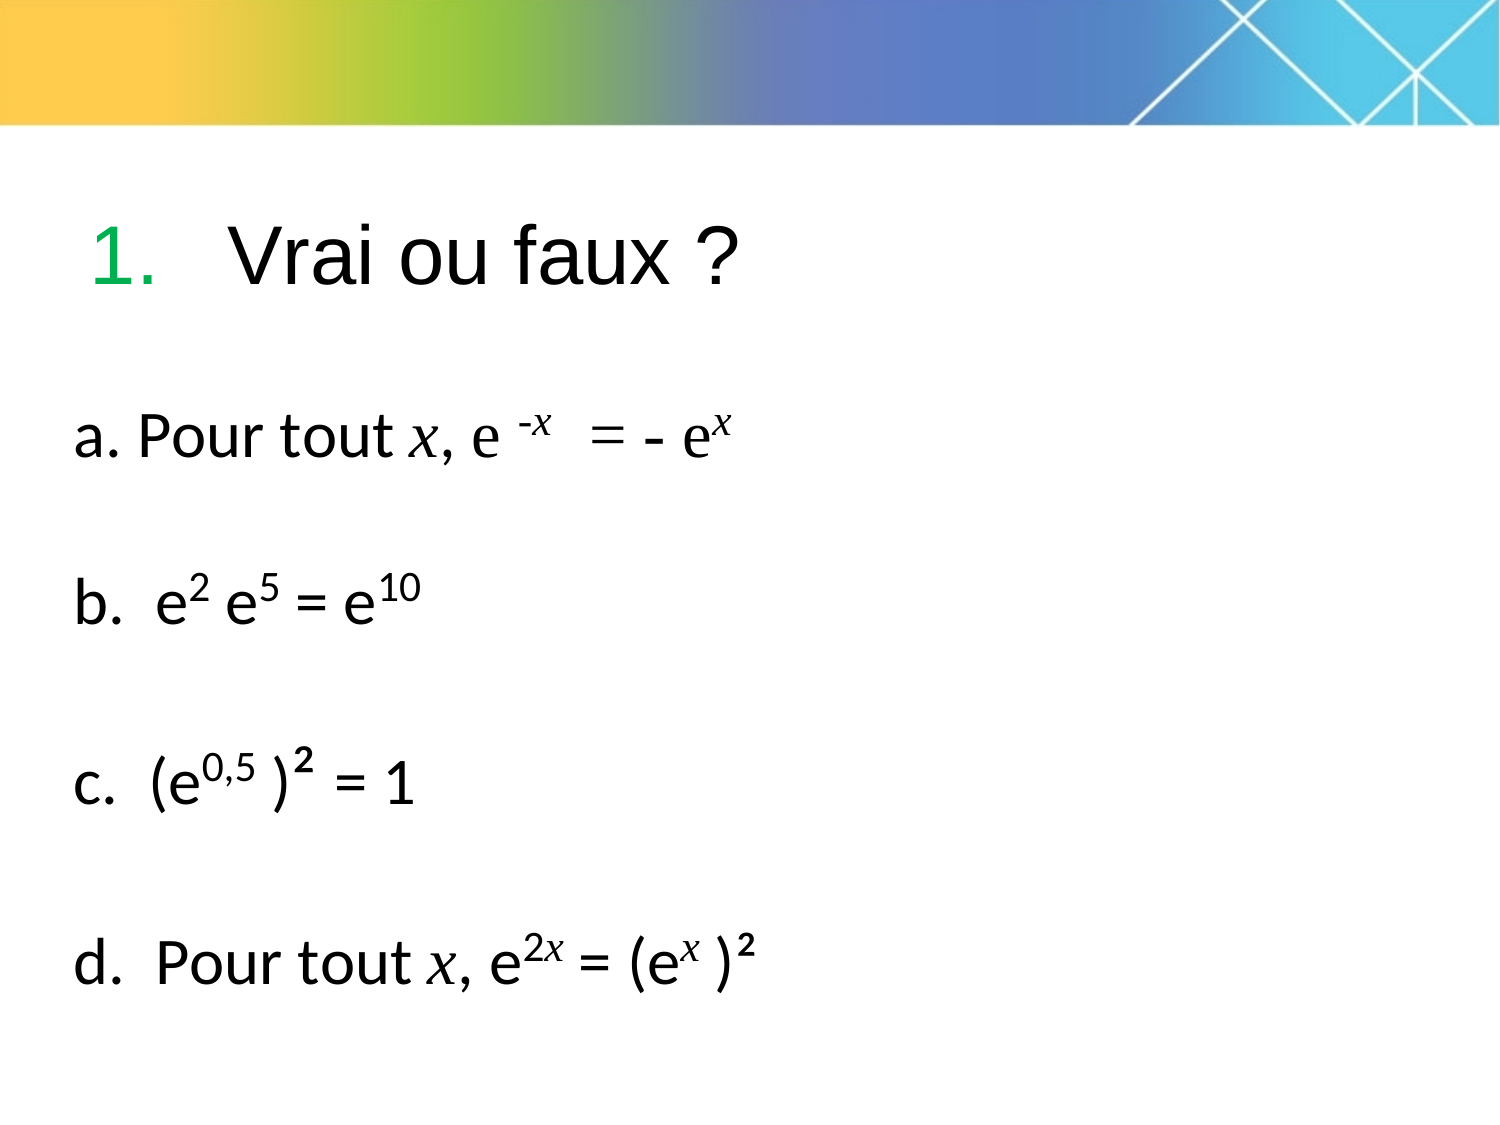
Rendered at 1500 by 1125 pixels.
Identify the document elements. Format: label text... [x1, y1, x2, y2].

picture [0, 0, 1500, 127]
text_box a. Pour tout x, e -x = - ex b. e2 e5 = e10 c. (e0,5 )² = 1 d. Pour tout x, e2x = (ex )² [58, 374, 1442, 1008]
text_box Vrai ou faux ? [75, 164, 1500, 339]
